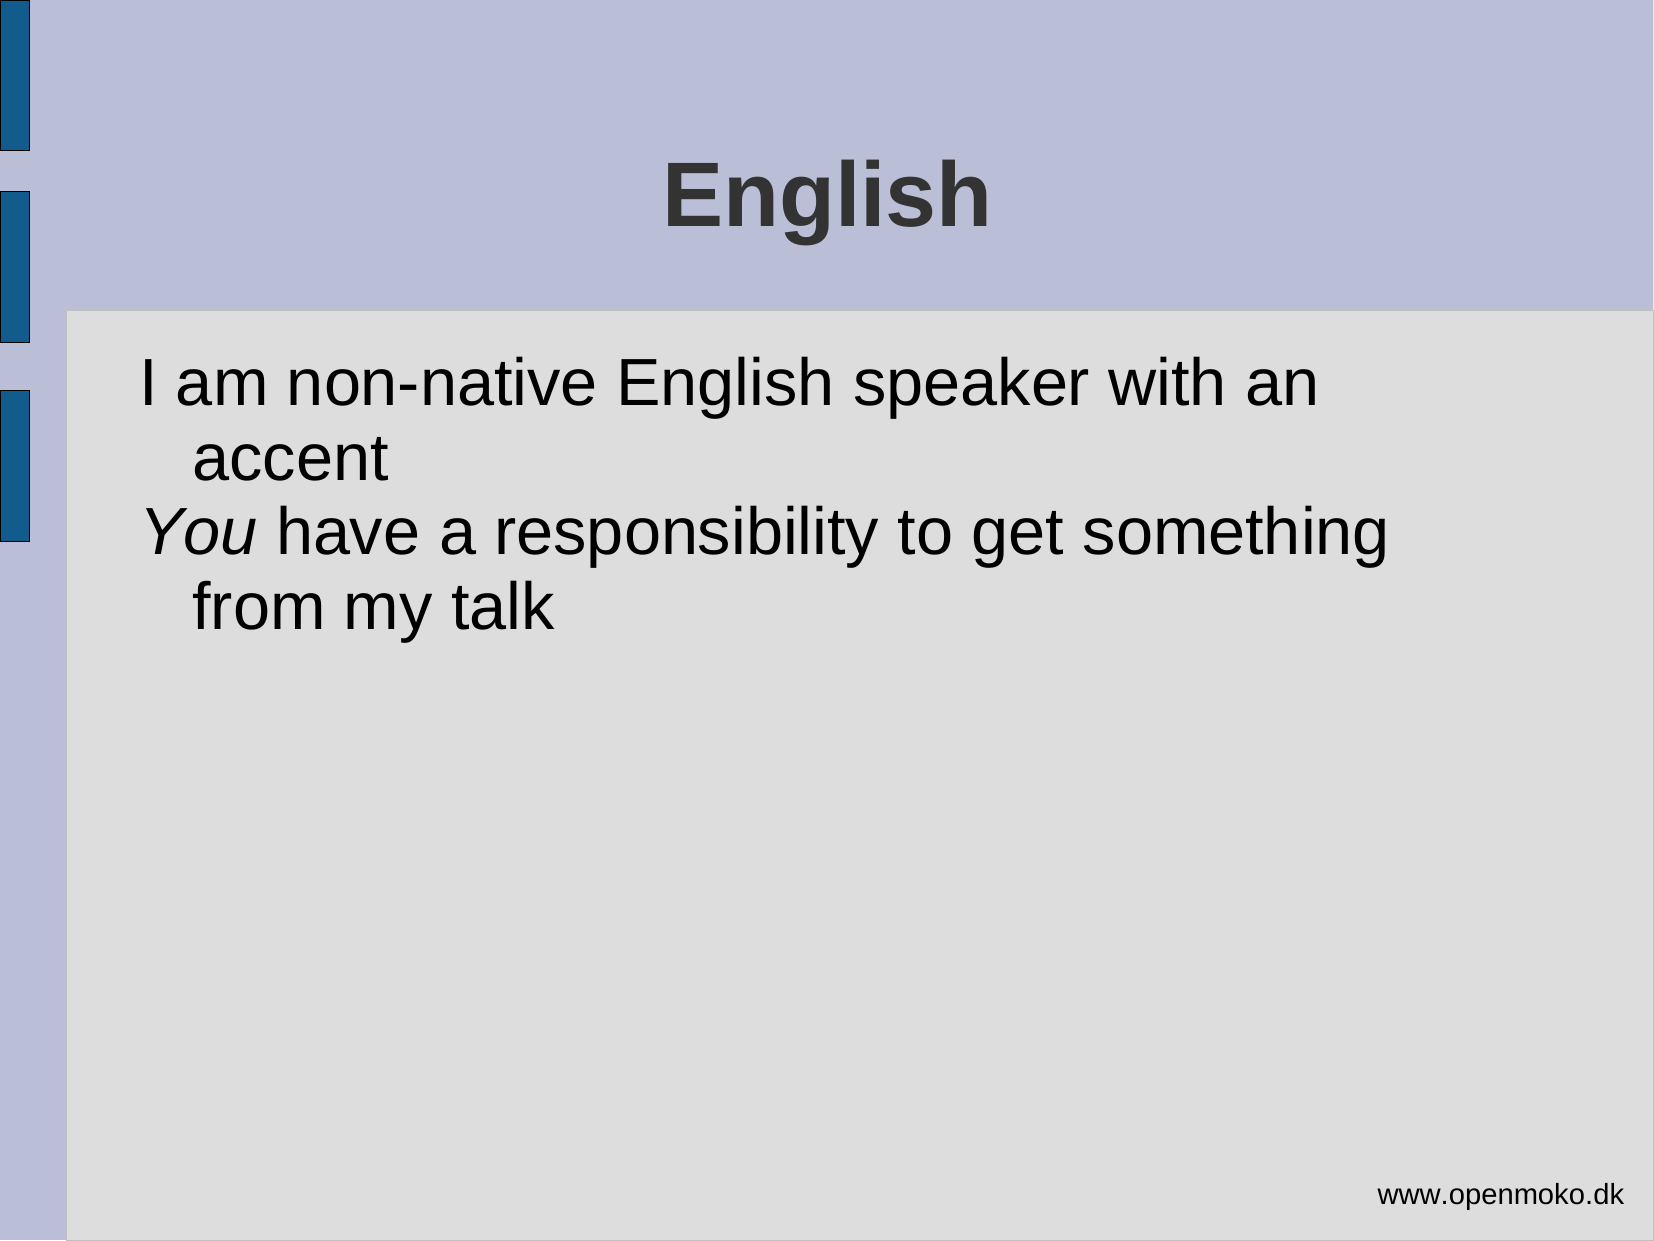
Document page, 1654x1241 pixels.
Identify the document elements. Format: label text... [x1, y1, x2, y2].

title English [121, 91, 1534, 299]
list I am non-native English speaker with an accent You have a responsibility to get something from my talk [121, 344, 1534, 1127]
